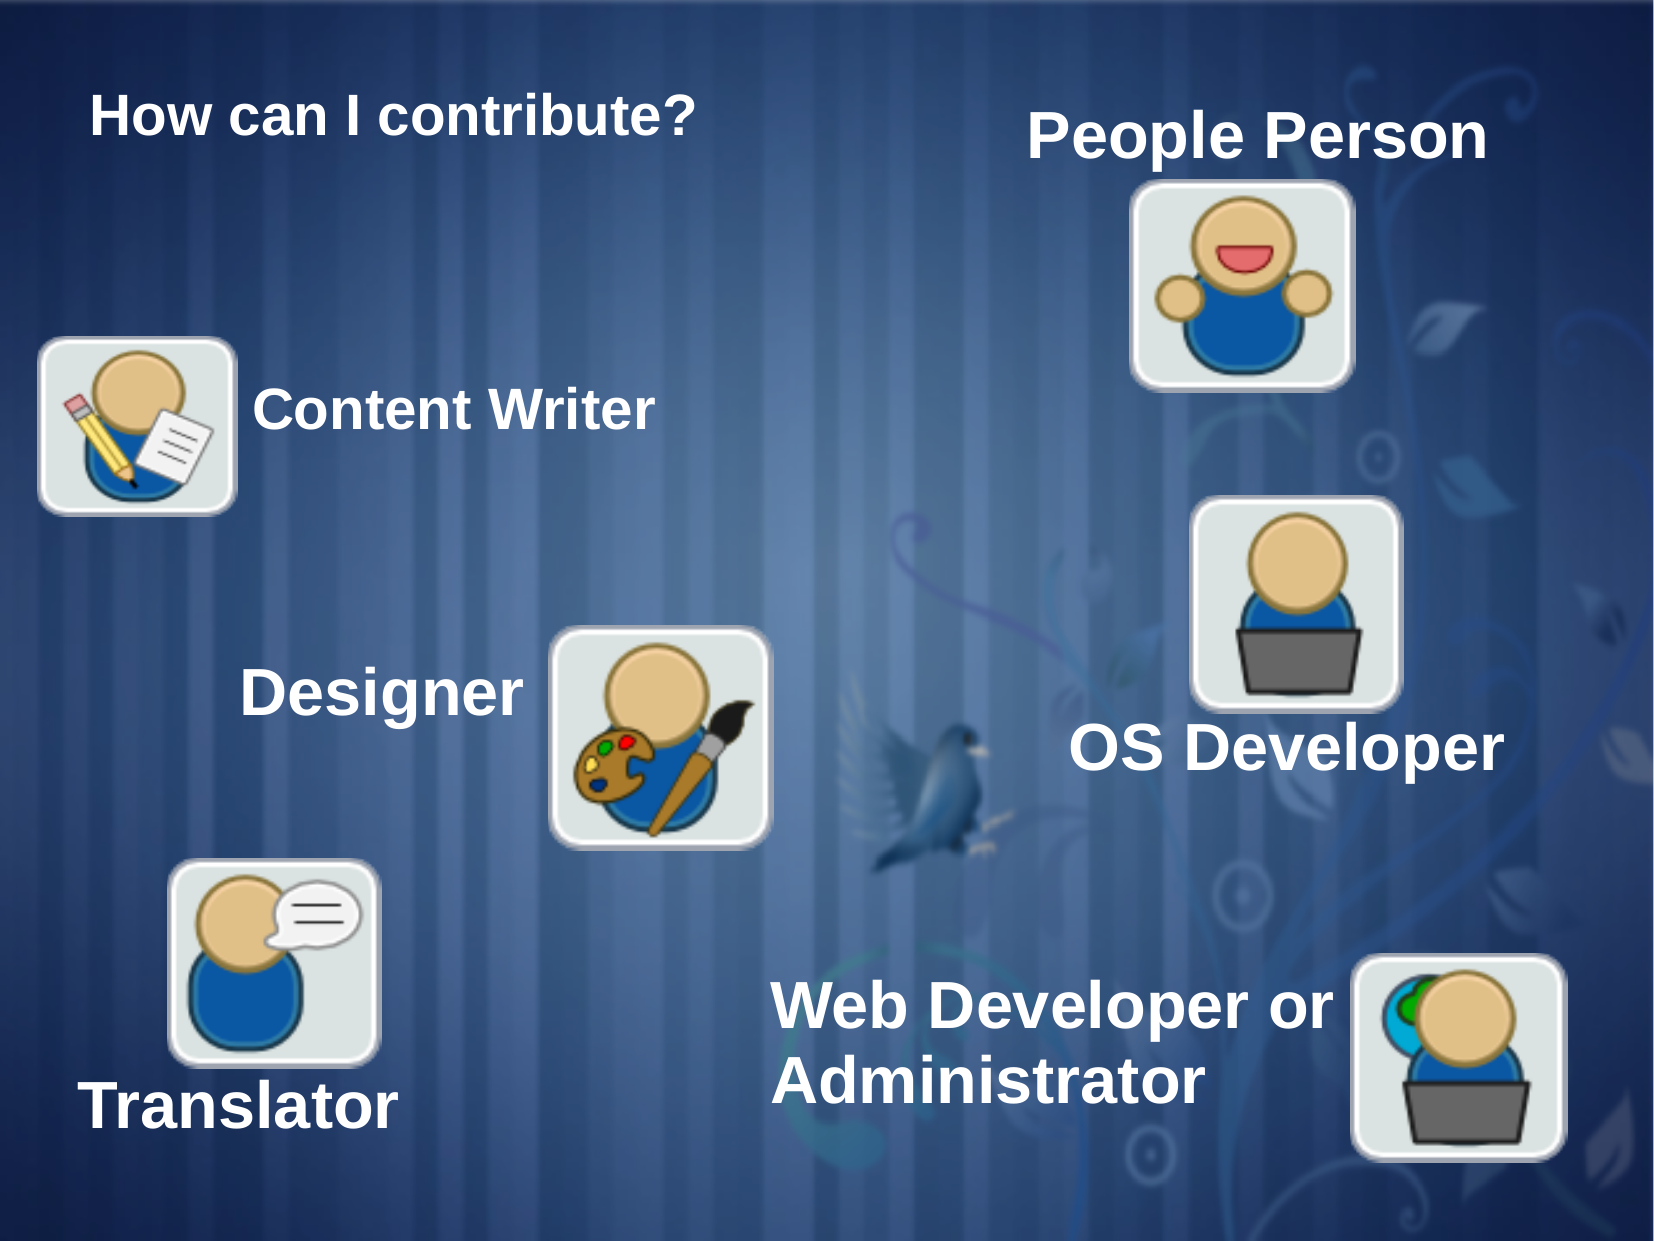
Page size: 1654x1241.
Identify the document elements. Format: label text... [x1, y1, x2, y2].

text_box OS Developer [1053, 702, 1548, 793]
text_box Web Developer or Administrator [755, 960, 1388, 1126]
text_box Designer [225, 648, 567, 738]
text_box People Person [1012, 90, 1534, 204]
text_box Translator [63, 1060, 514, 1151]
picture [0, 0, 1654, 1241]
text_box Content Writer [237, 369, 725, 450]
text_box How can I contribute? [75, 75, 901, 155]
